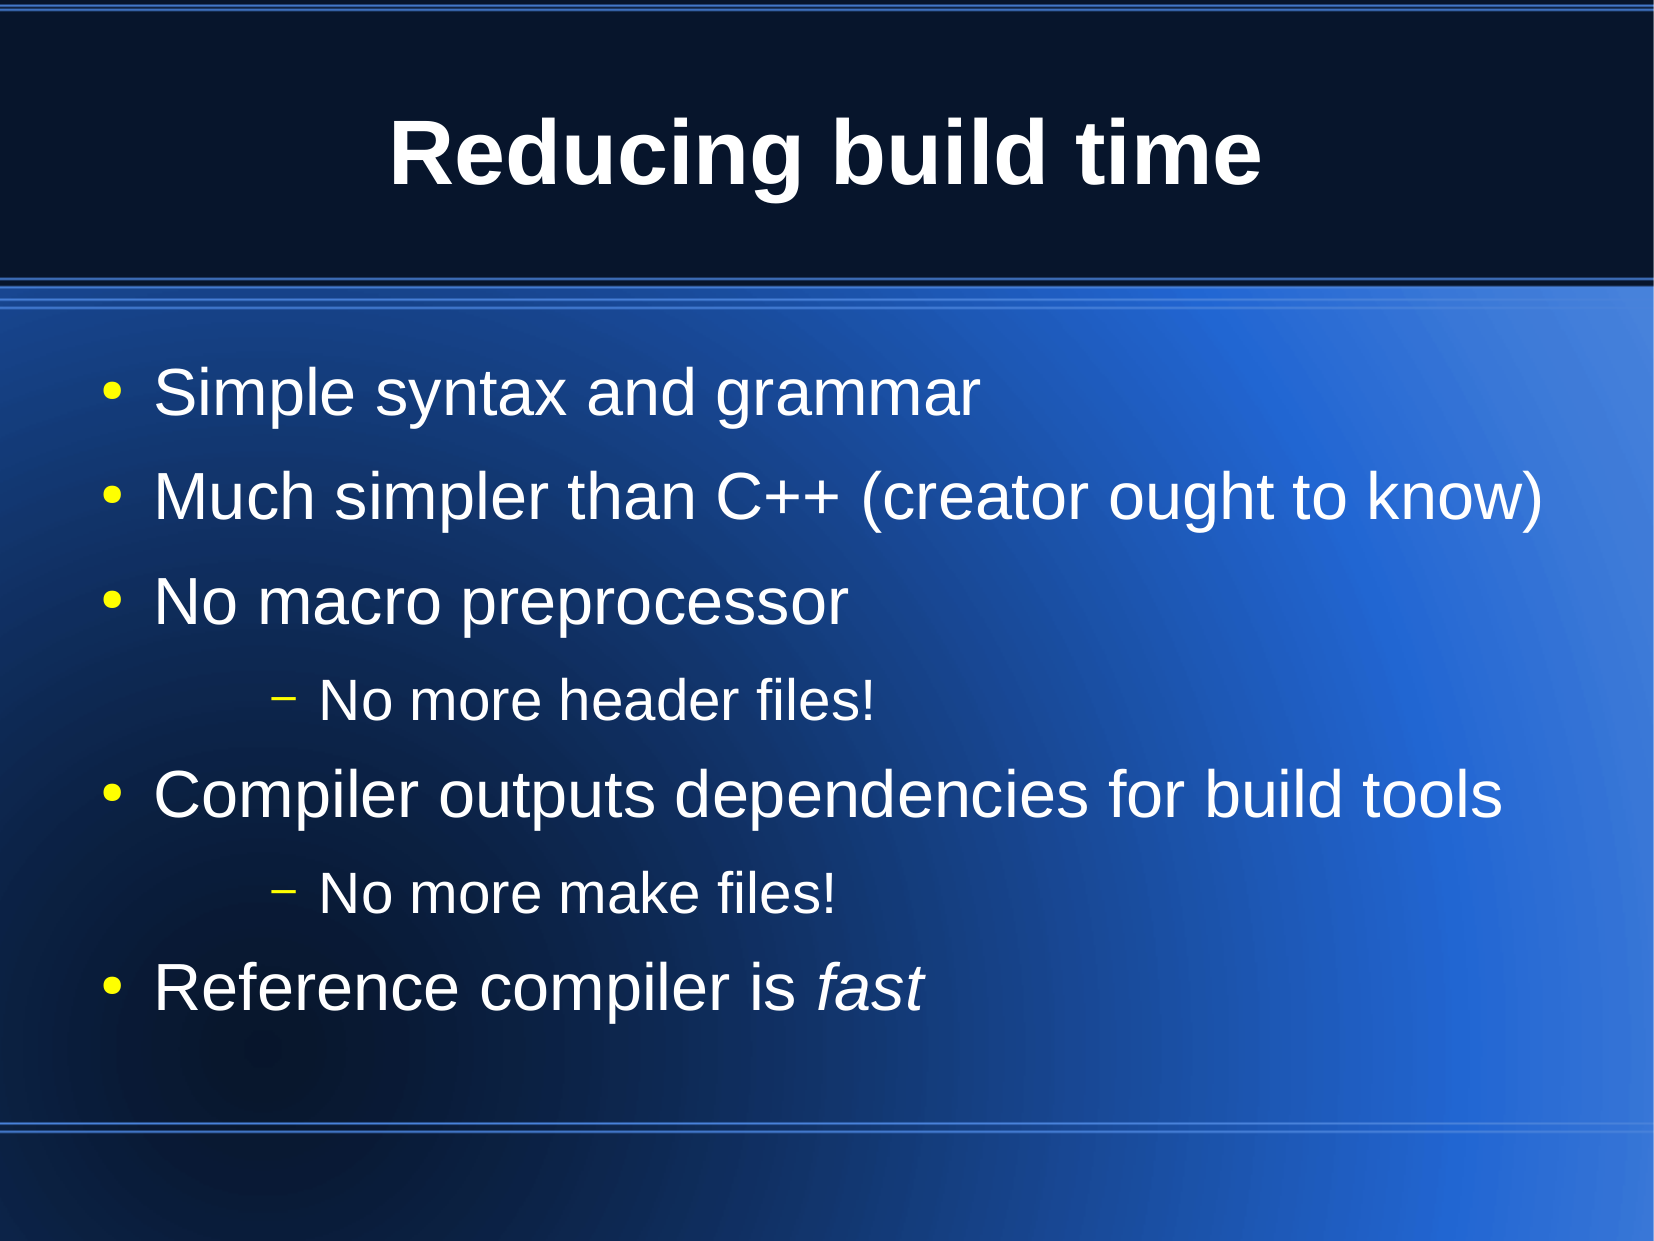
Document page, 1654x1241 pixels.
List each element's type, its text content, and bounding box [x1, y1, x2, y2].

list Simple syntax and grammar Much simpler than C++ (creator ought to know) No macro preprocessor No more header files! Compiler outputs dependencies for build tools No more make files! Reference compiler is fast [82, 355, 1571, 1058]
title Reducing build time [82, 49, 1571, 257]
picture [0, 0, 1654, 1241]
